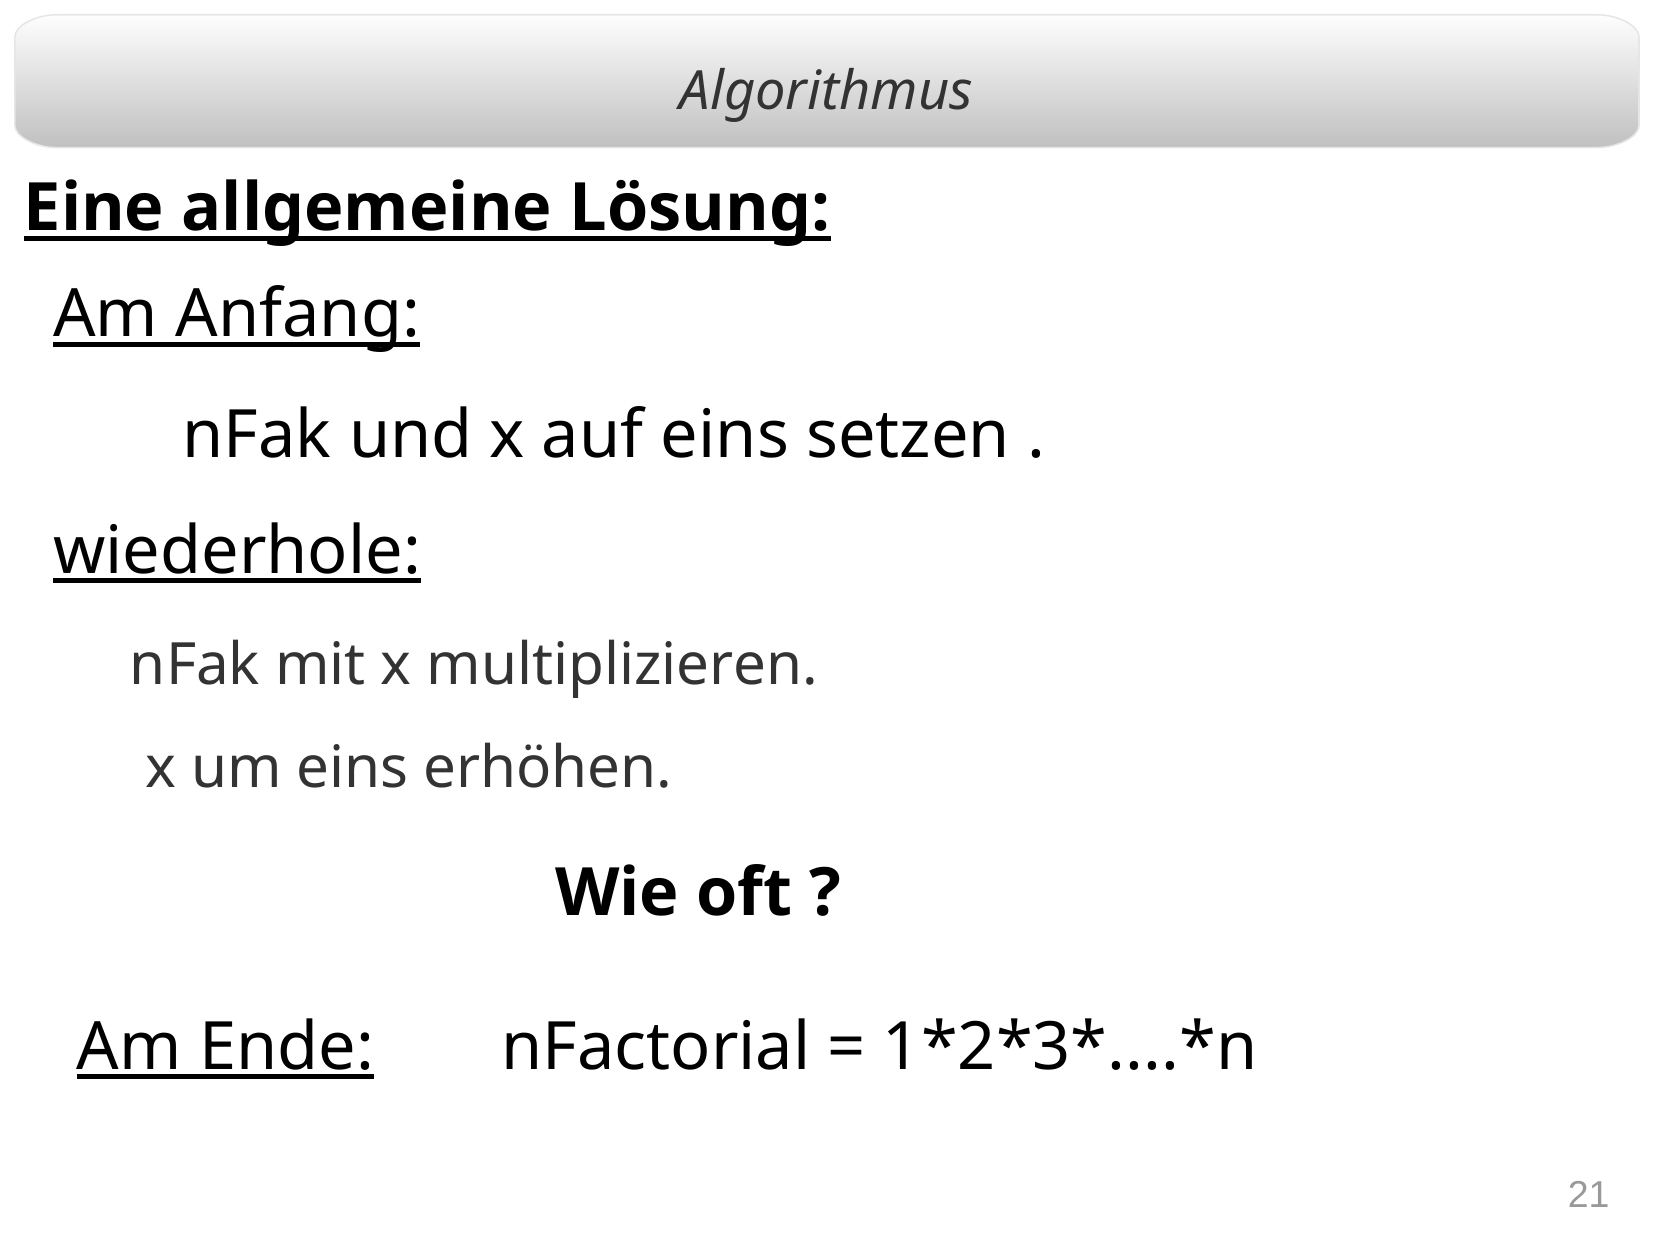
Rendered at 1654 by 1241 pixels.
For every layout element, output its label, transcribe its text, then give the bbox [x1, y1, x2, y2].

text_box Am Ende: nFactorial = 1*2*3*....*n [59, 998, 1607, 1105]
title Algorithmus [29, 29, 1624, 148]
text_box Wie oft ? [555, 844, 898, 928]
text_box Eine allgemeine Lösung: [23, 159, 1004, 254]
list Am Anfang: nFak und x auf eins setzen . [35, 265, 1583, 467]
text_box wiederhole: nFak mit x multiplizieren. x um eins erhöhen. [35, 501, 1583, 809]
